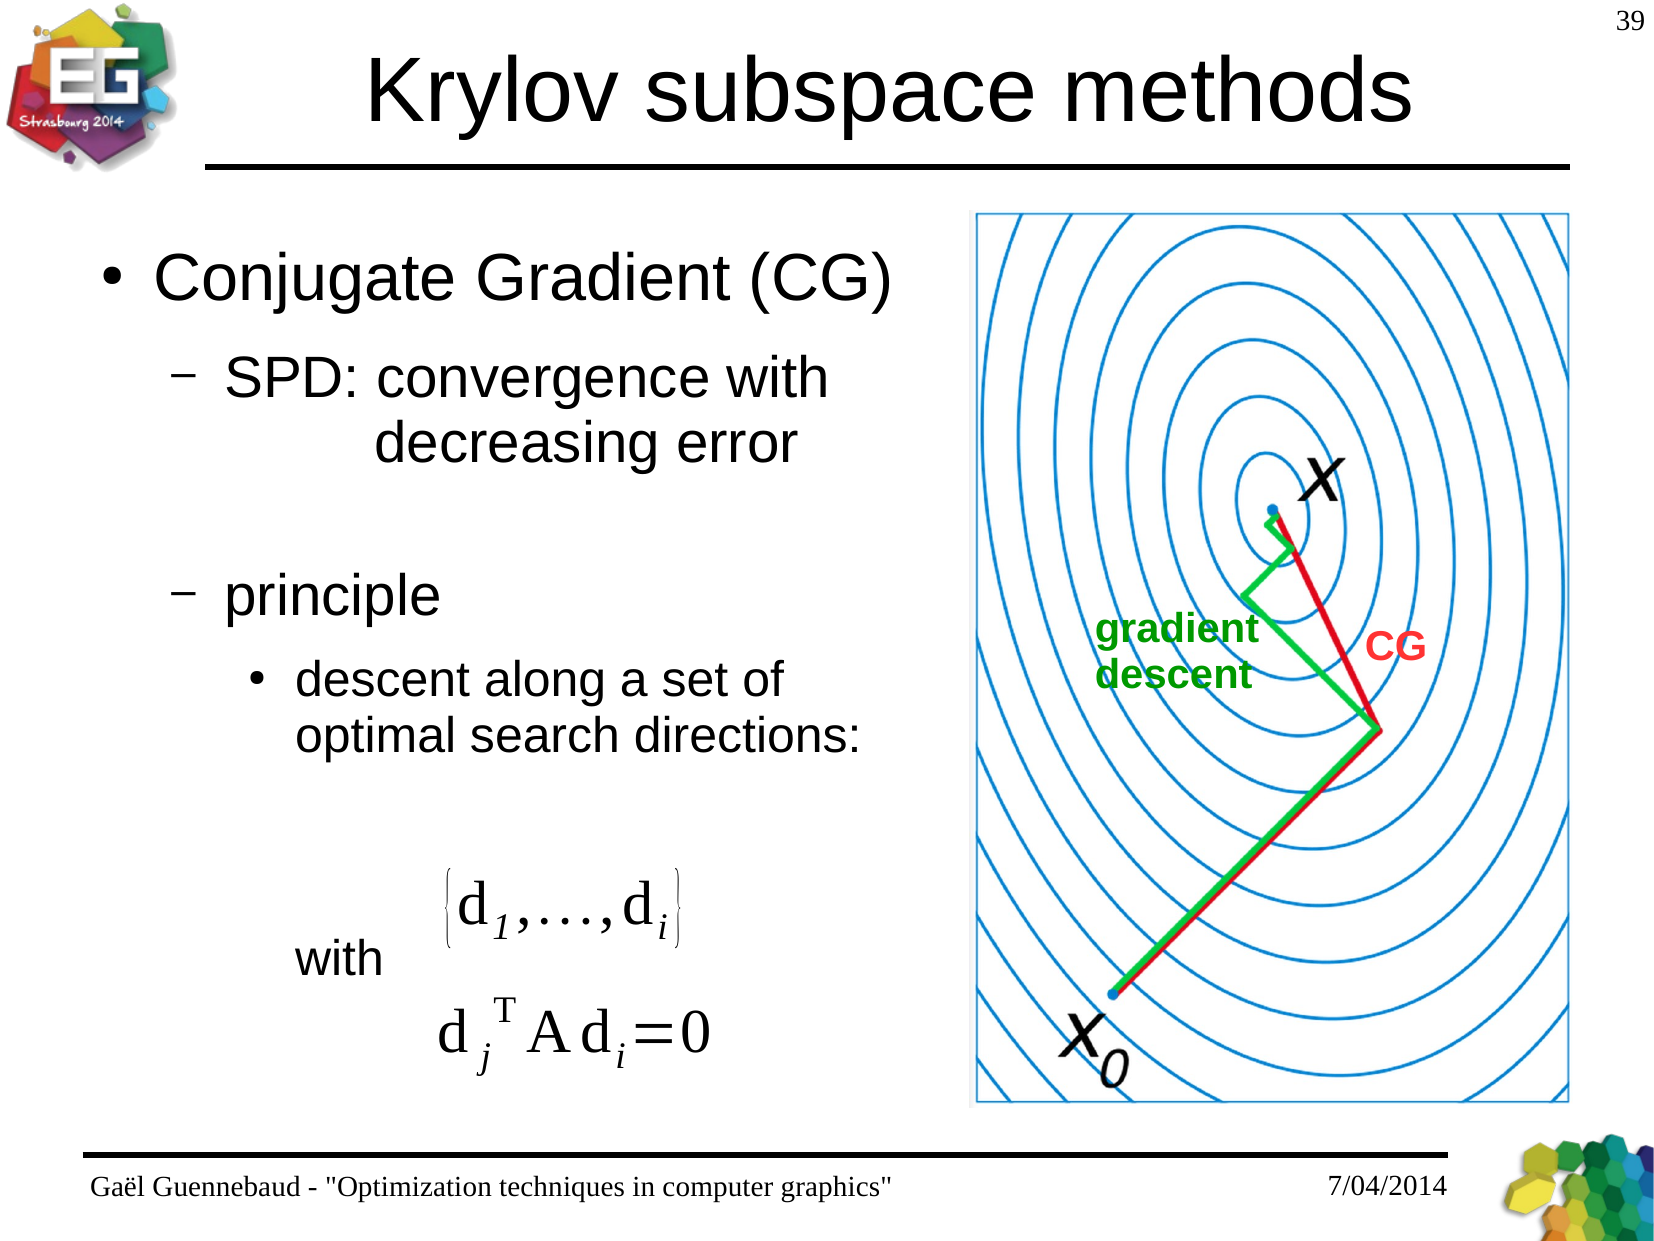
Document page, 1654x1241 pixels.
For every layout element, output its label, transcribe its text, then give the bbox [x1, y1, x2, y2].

picture [1499, 1128, 1654, 1241]
picture [969, 210, 1573, 1108]
text_box gradient descent [1080, 597, 1281, 706]
chart [436, 864, 690, 952]
text_box CG [1350, 615, 1471, 677]
list Conjugate Gradient (CG) SPD: convergence with decreasing error principle descent along a set of optimal search directions: with [82, 240, 1571, 1126]
picture [0, 0, 180, 180]
title Krylov subspace methods [210, 31, 1571, 148]
chart [430, 988, 719, 1077]
